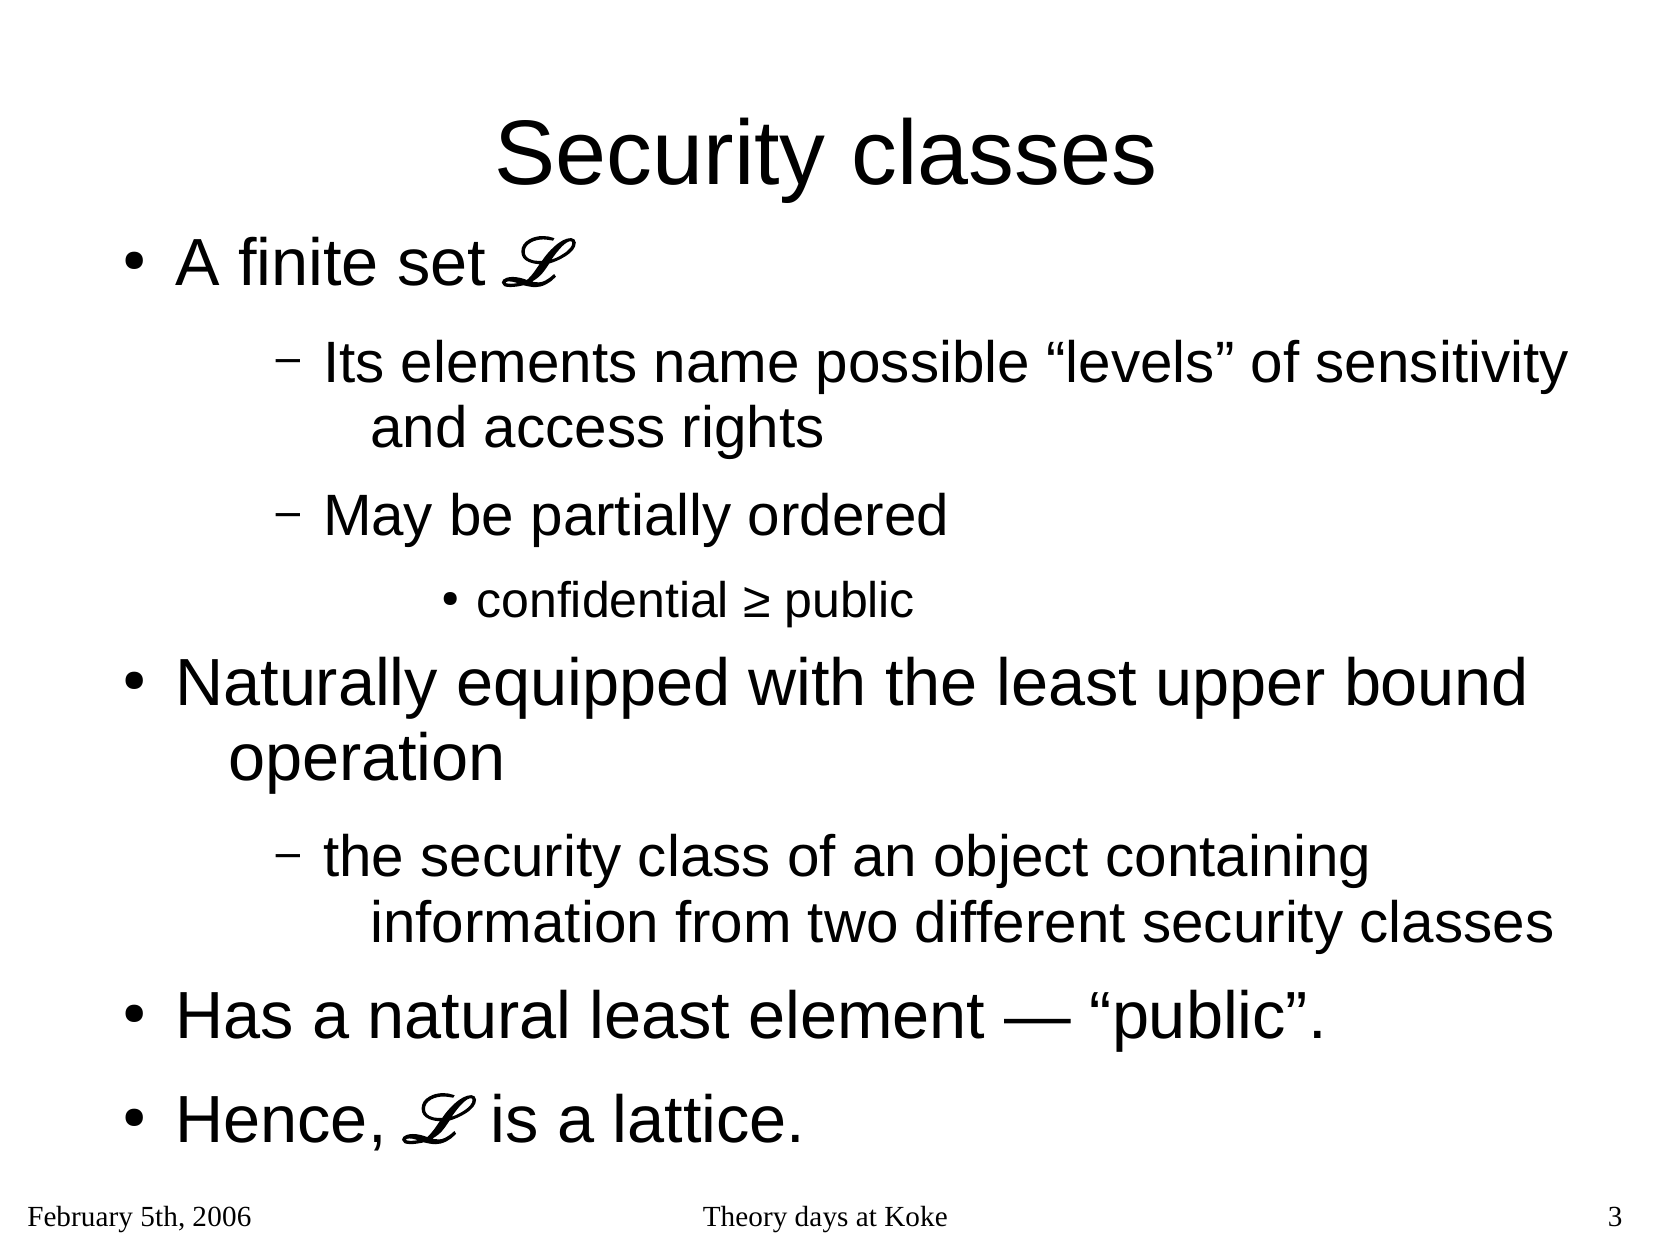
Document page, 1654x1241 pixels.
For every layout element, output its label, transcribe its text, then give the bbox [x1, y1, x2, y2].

title Security classes [82, 49, 1571, 257]
list A finite set ℒ Its elements name possible “levels” of sensitivity and access rights May be partially ordered confidential ≥ public Naturally equipped with the least upper bound operation the security class of an object containing information from two different security classes Has a natural least element — “public”. Hence, ℒ is a lattice. [86, 225, 1576, 1172]
